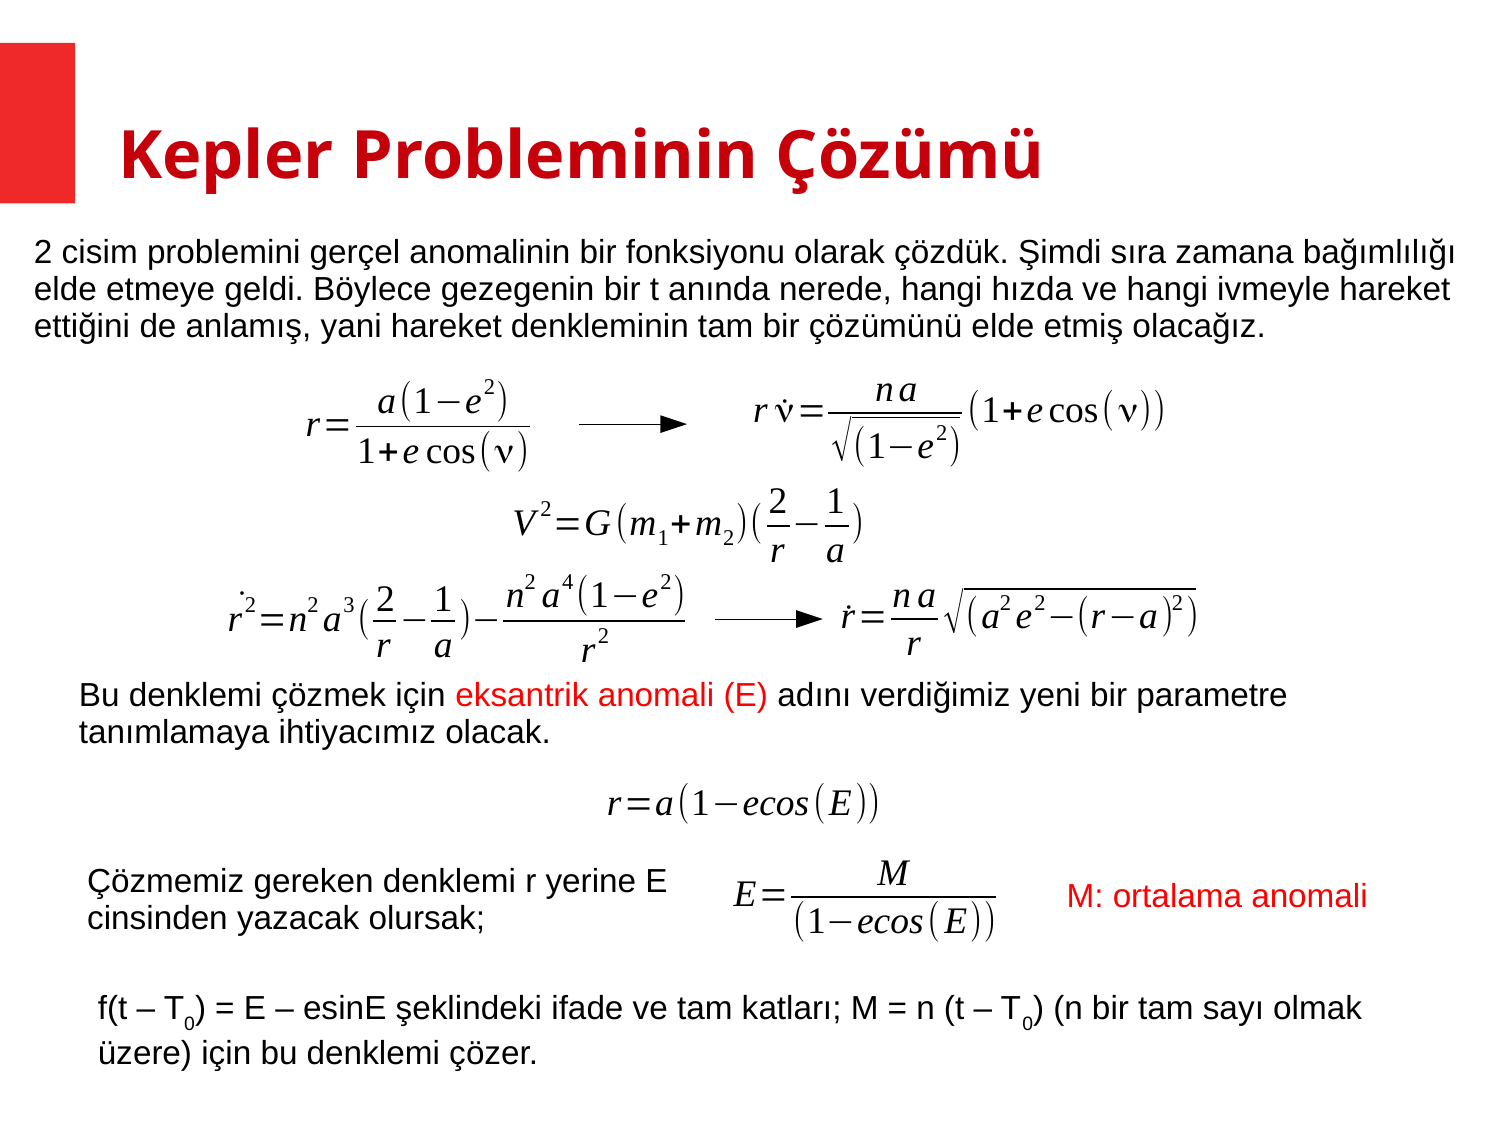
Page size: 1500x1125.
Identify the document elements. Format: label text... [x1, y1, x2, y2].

text_box Çözmemiz gereken denklemi r yerine E cinsinden yazacak olursak; [72, 855, 701, 946]
chart [725, 852, 1005, 945]
chart [600, 781, 887, 827]
chart [834, 574, 1204, 664]
title Kepler Probleminin Çözümü [118, 49, 1500, 257]
chart [221, 481, 871, 672]
text_box Bu denklemi çözmek için eksantrik anomali (E) adını verdiğimiz yeni bir parametre tanımlamaya ihtiyacımız olacak. [64, 669, 1490, 778]
text_box 2 cisim problemini gerçel anomalinin bir fonksiyonu olarak çözdük. Şimdi sıra zamana bağımlılığı elde etmeye geldi. Böylece gezegenin bir t anında nerede, hangi hızda ve hangi ivmeyle hareket ettiğini de anlamış, yani hareket denkleminin tam bir çözümünü elde etmiş olacağız. [19, 226, 1486, 361]
chart [746, 368, 1172, 470]
chart [299, 373, 538, 475]
text_box M: ortalama anomali [1051, 870, 1426, 947]
text_box f(t – T0) = E – esinE şeklindeki ifade ve tam katları; M = n (t – T0) (n bir tam sayı olmak üzere) için bu denklemi çözer. [83, 982, 1445, 1088]
